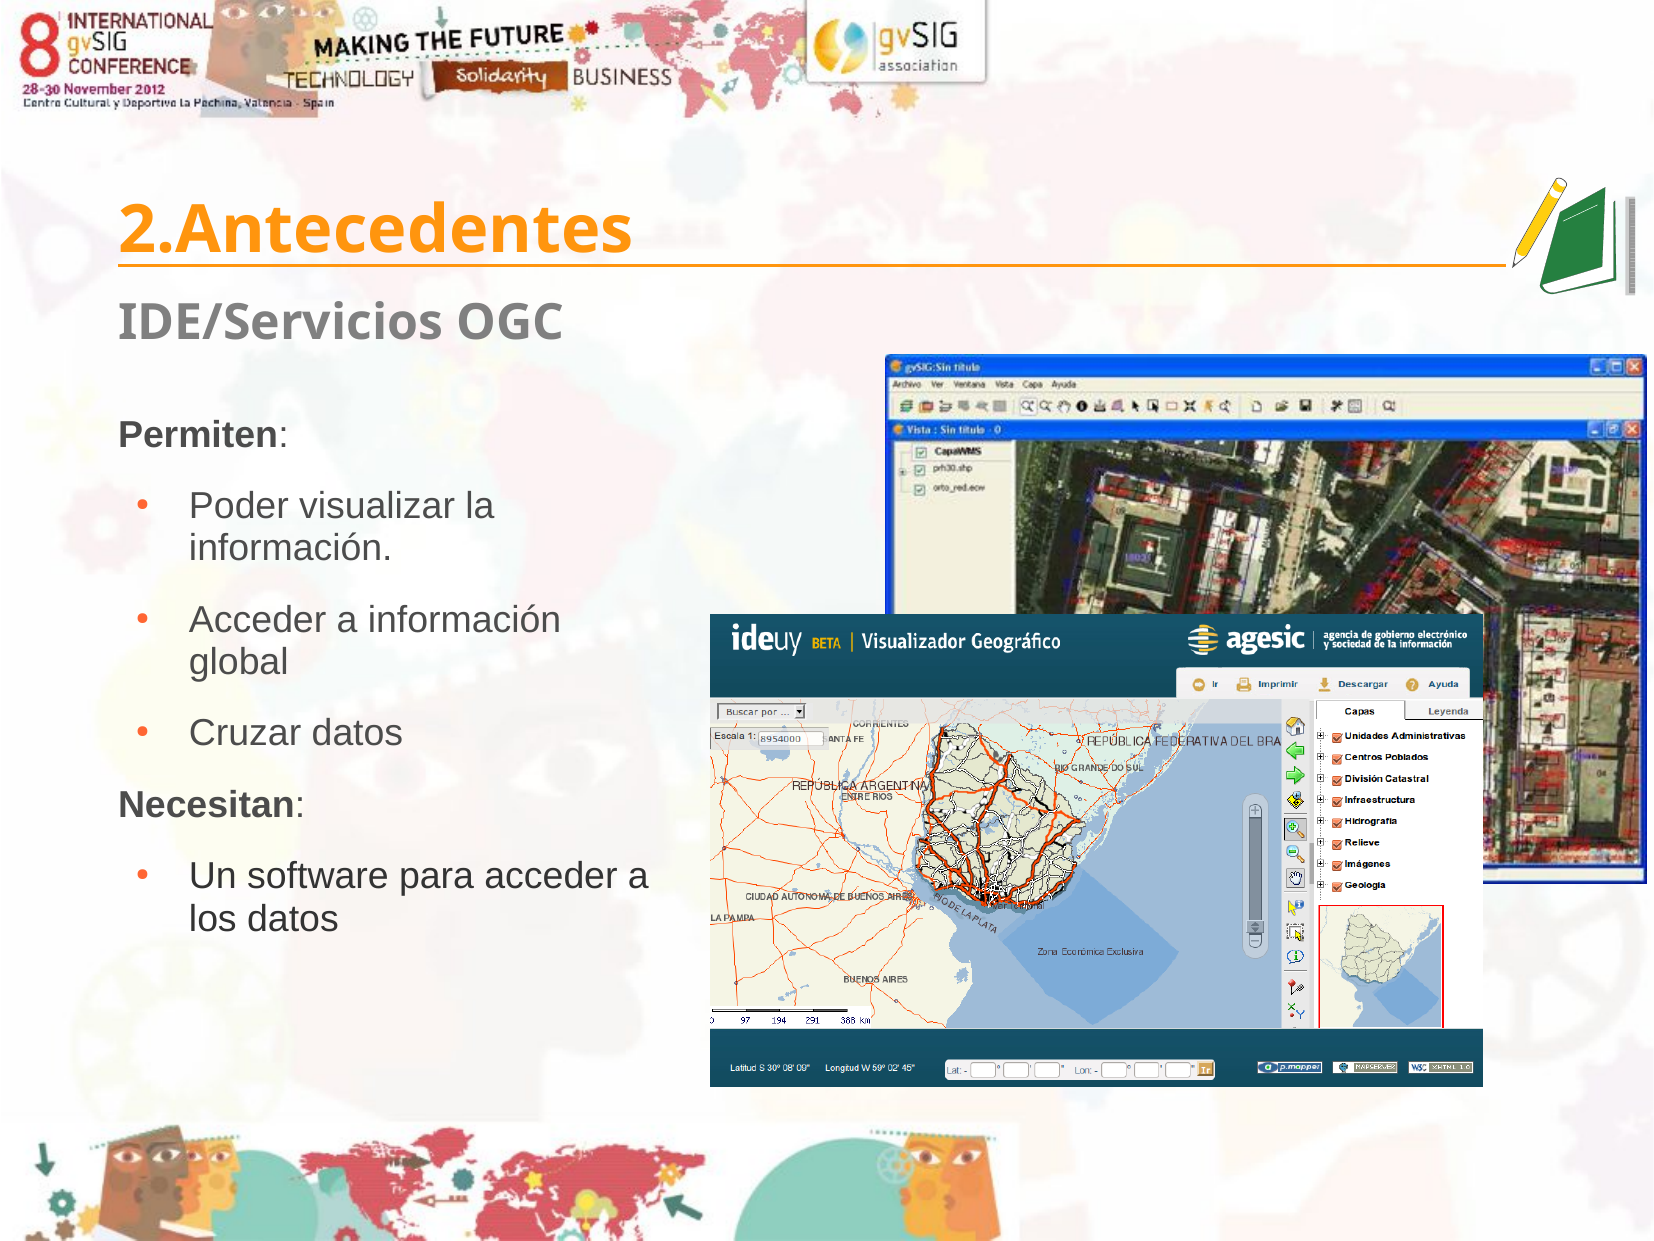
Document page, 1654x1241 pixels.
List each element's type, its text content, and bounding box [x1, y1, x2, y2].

title 2.Antecedentes [118, 187, 1511, 266]
title IDE/Servicios OGC [118, 276, 1477, 365]
list Permiten: Poder visualizar la información. Acceder a información global Cruzar datos Necesitan: Un software para acceder a los datos [118, 413, 650, 1140]
picture [1, 0, 1654, 1241]
